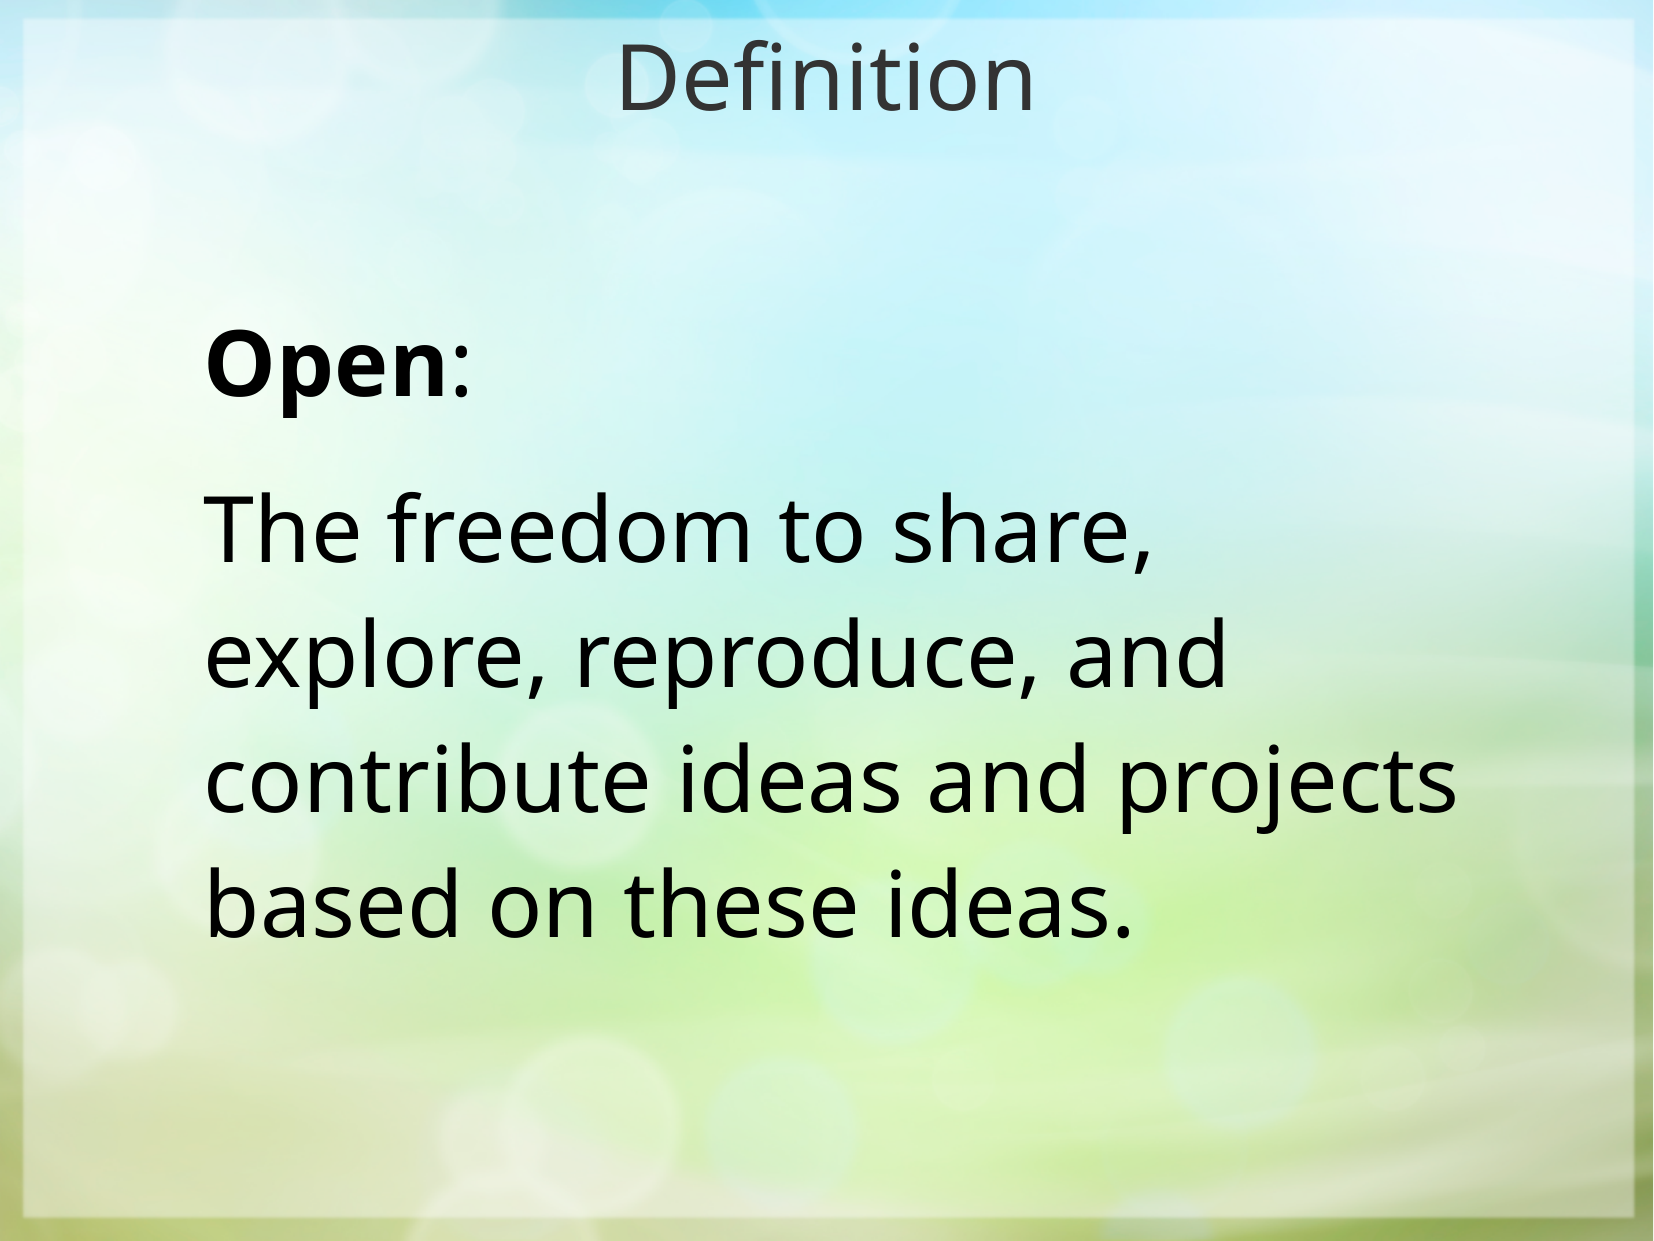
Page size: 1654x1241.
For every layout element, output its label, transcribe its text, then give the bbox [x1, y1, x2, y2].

title Definition [82, 0, 1571, 151]
picture [0, 0, 1654, 1241]
text_box Open: [189, 291, 1508, 731]
text_box The freedom to share, explore, reproduce, and contribute ideas and projects based on these ideas. [189, 731, 1508, 1007]
